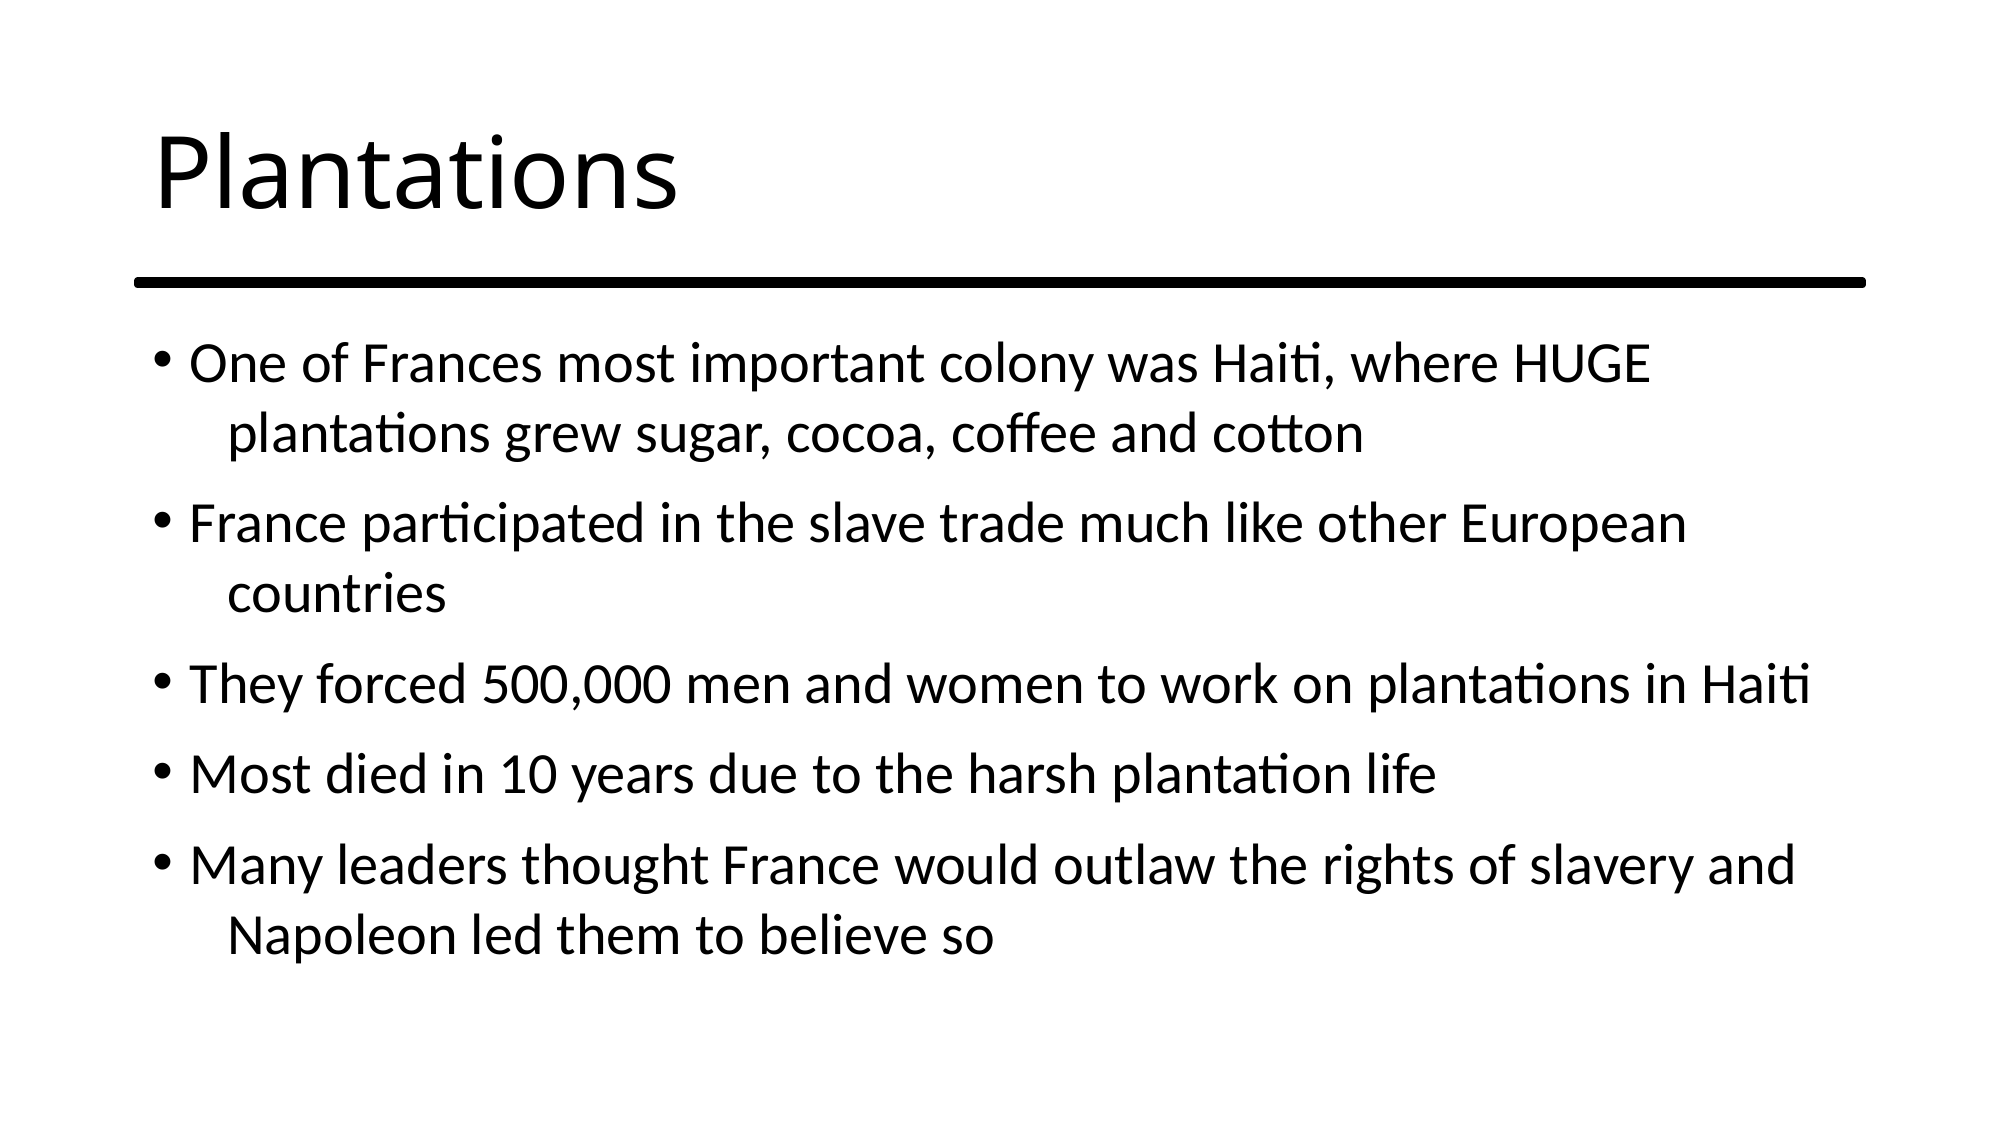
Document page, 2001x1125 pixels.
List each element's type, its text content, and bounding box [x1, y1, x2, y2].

title Plantations [137, 59, 1863, 278]
list One of Frances most important colony was Haiti, where HUGE plantations grew sugar, cocoa, coffee and cotton France participated in the slave trade much like other European countries They forced 500,000 men and women to work on plantations in Haiti Most died in 10 years due to the harsh plantation life Many leaders thought France would outlaw the rights of slavery and Napoleon led them to believe so [137, 316, 1863, 1014]
